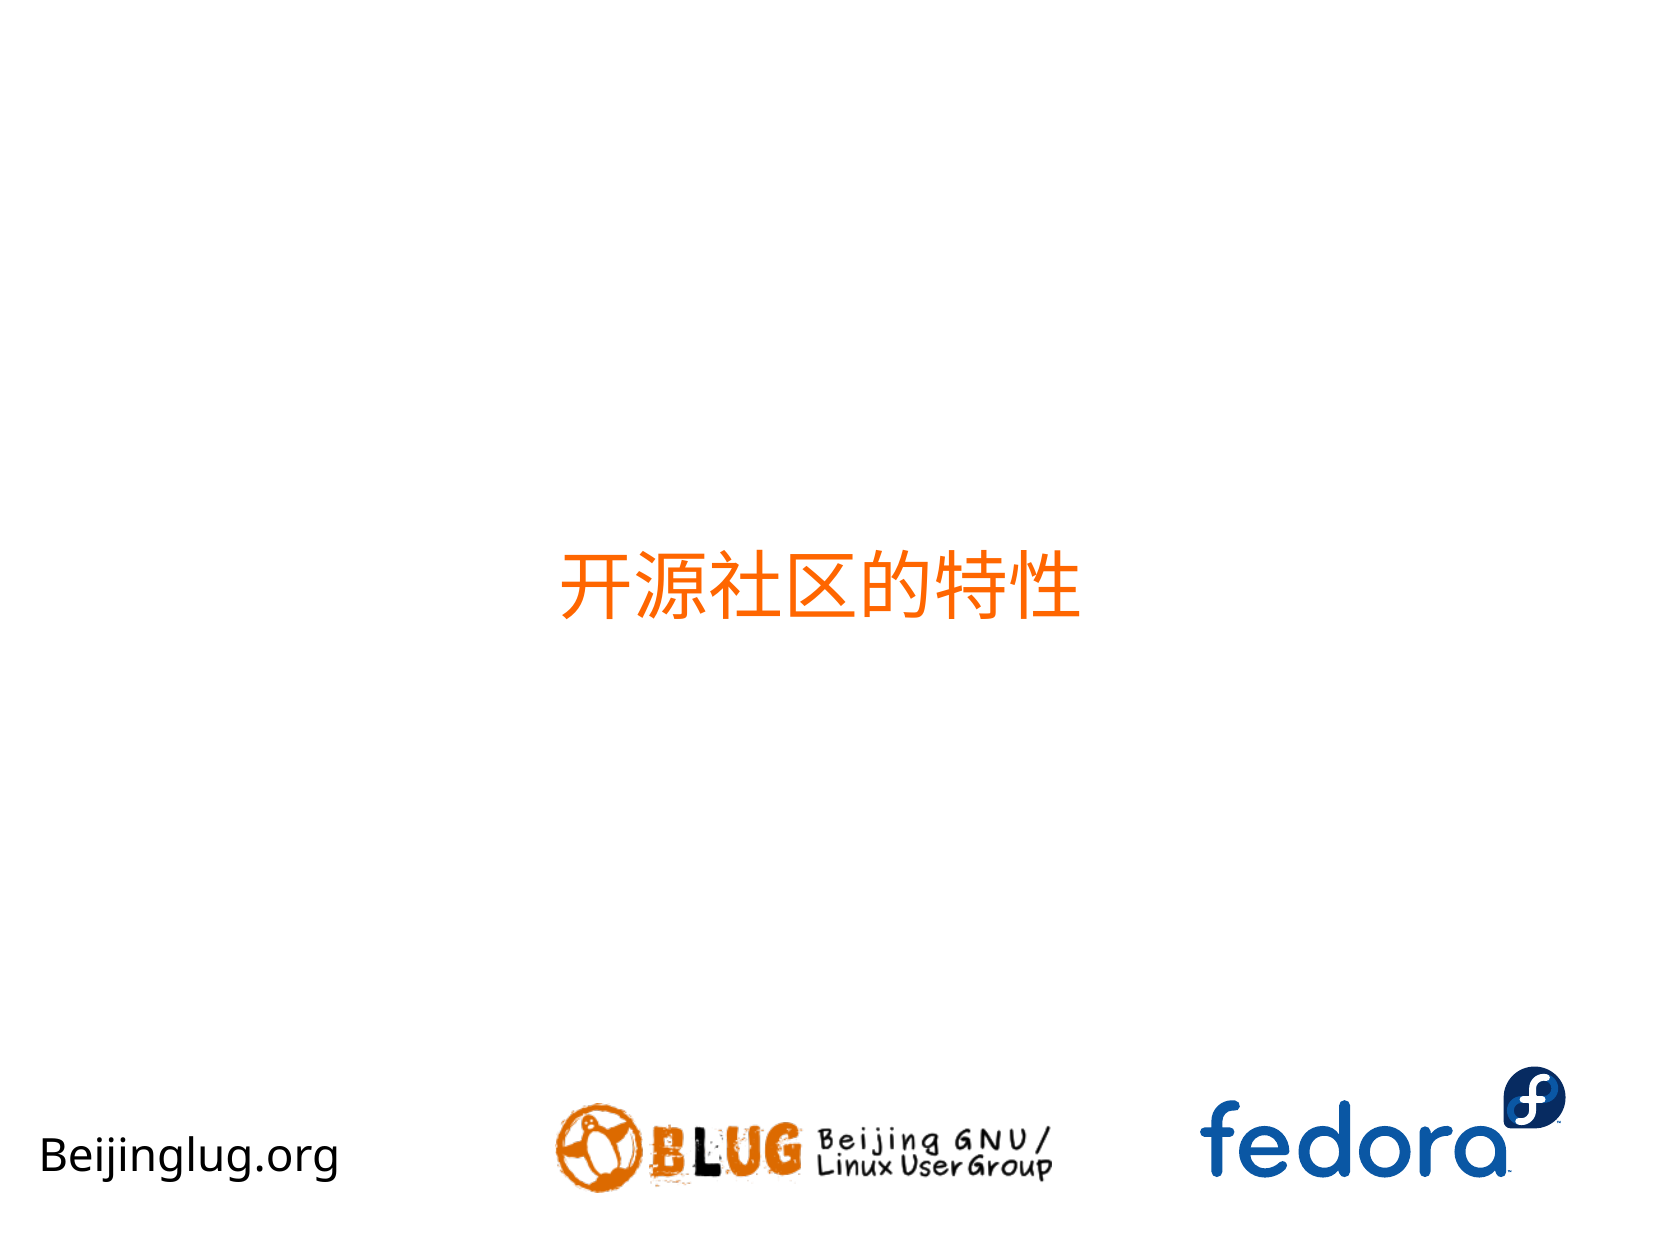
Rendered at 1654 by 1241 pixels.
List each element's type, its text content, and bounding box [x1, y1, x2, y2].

picture [555, 1103, 1052, 1193]
text_box 开源社区的特性 [543, 519, 1098, 633]
